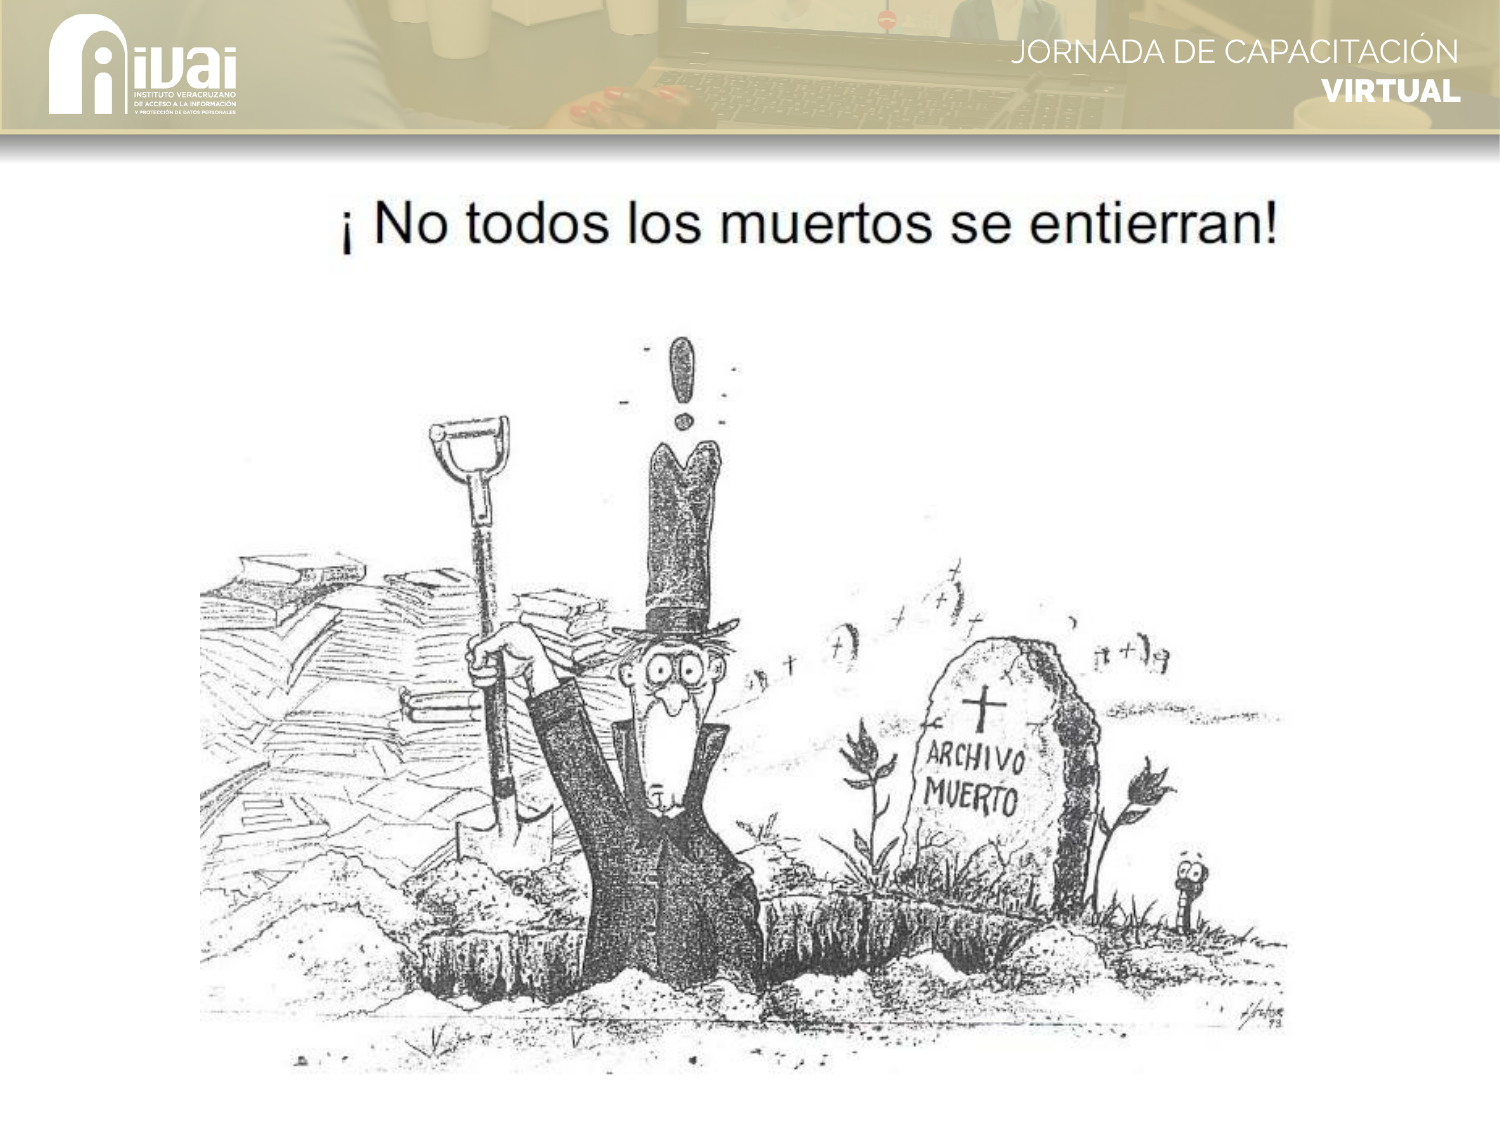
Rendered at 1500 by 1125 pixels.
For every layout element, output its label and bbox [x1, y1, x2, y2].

picture [200, 169, 1294, 1076]
